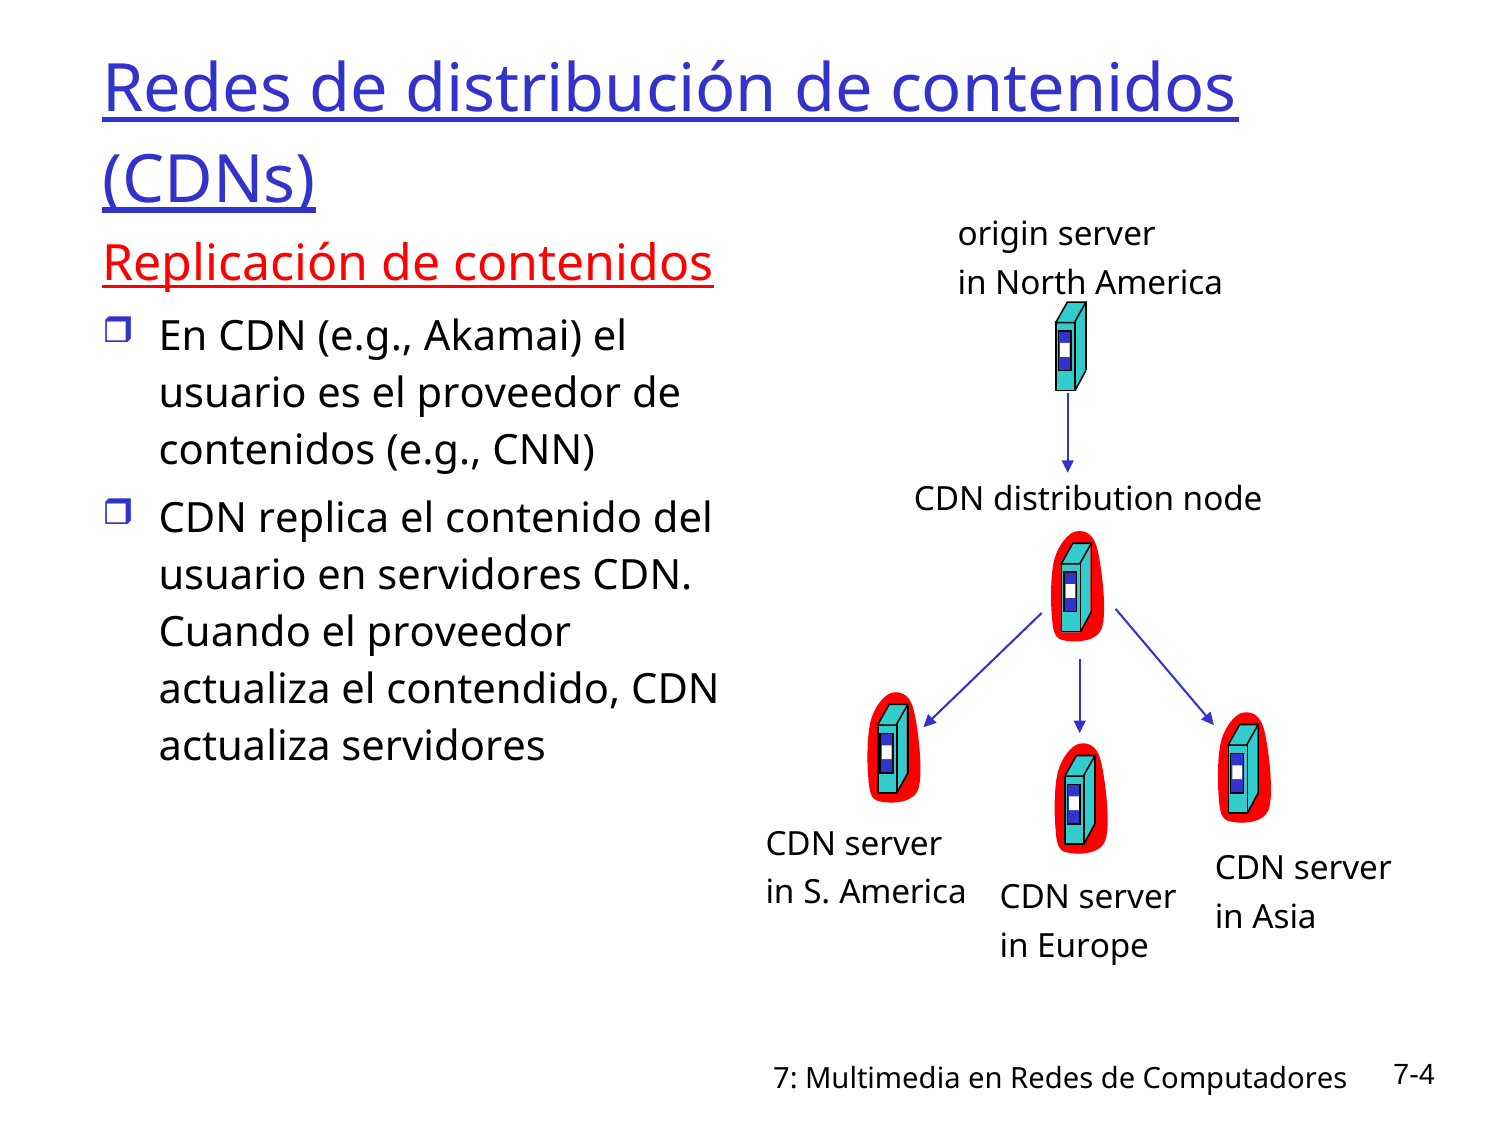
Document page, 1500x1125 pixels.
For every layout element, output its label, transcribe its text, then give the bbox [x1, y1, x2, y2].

text_box CDN server in Europe [984, 867, 1192, 972]
text_box [1051, 531, 1105, 642]
text_box [1054, 743, 1108, 854]
list Replicación de contenidos En CDN (e.g., Akamai) el usuario es el proveedor de contenidos (e.g., CNN) CDN replica el contenido del usuario en servidores CDN. Cuando el proveedor actualiza el contendido, CDN actualiza servidores [87, 219, 755, 1026]
text_box [1217, 712, 1271, 823]
title Redes de distribución de contenidos (CDNs) [87, 37, 1405, 225]
text_box CDN distribution node [899, 469, 1278, 525]
text_box origin server in North America [942, 204, 1239, 309]
text_box [1055, 309, 1085, 392]
text_box CDN server in S. America [750, 814, 983, 918]
text_box CDN server in Asia [1200, 838, 1407, 943]
text_box [867, 692, 921, 803]
